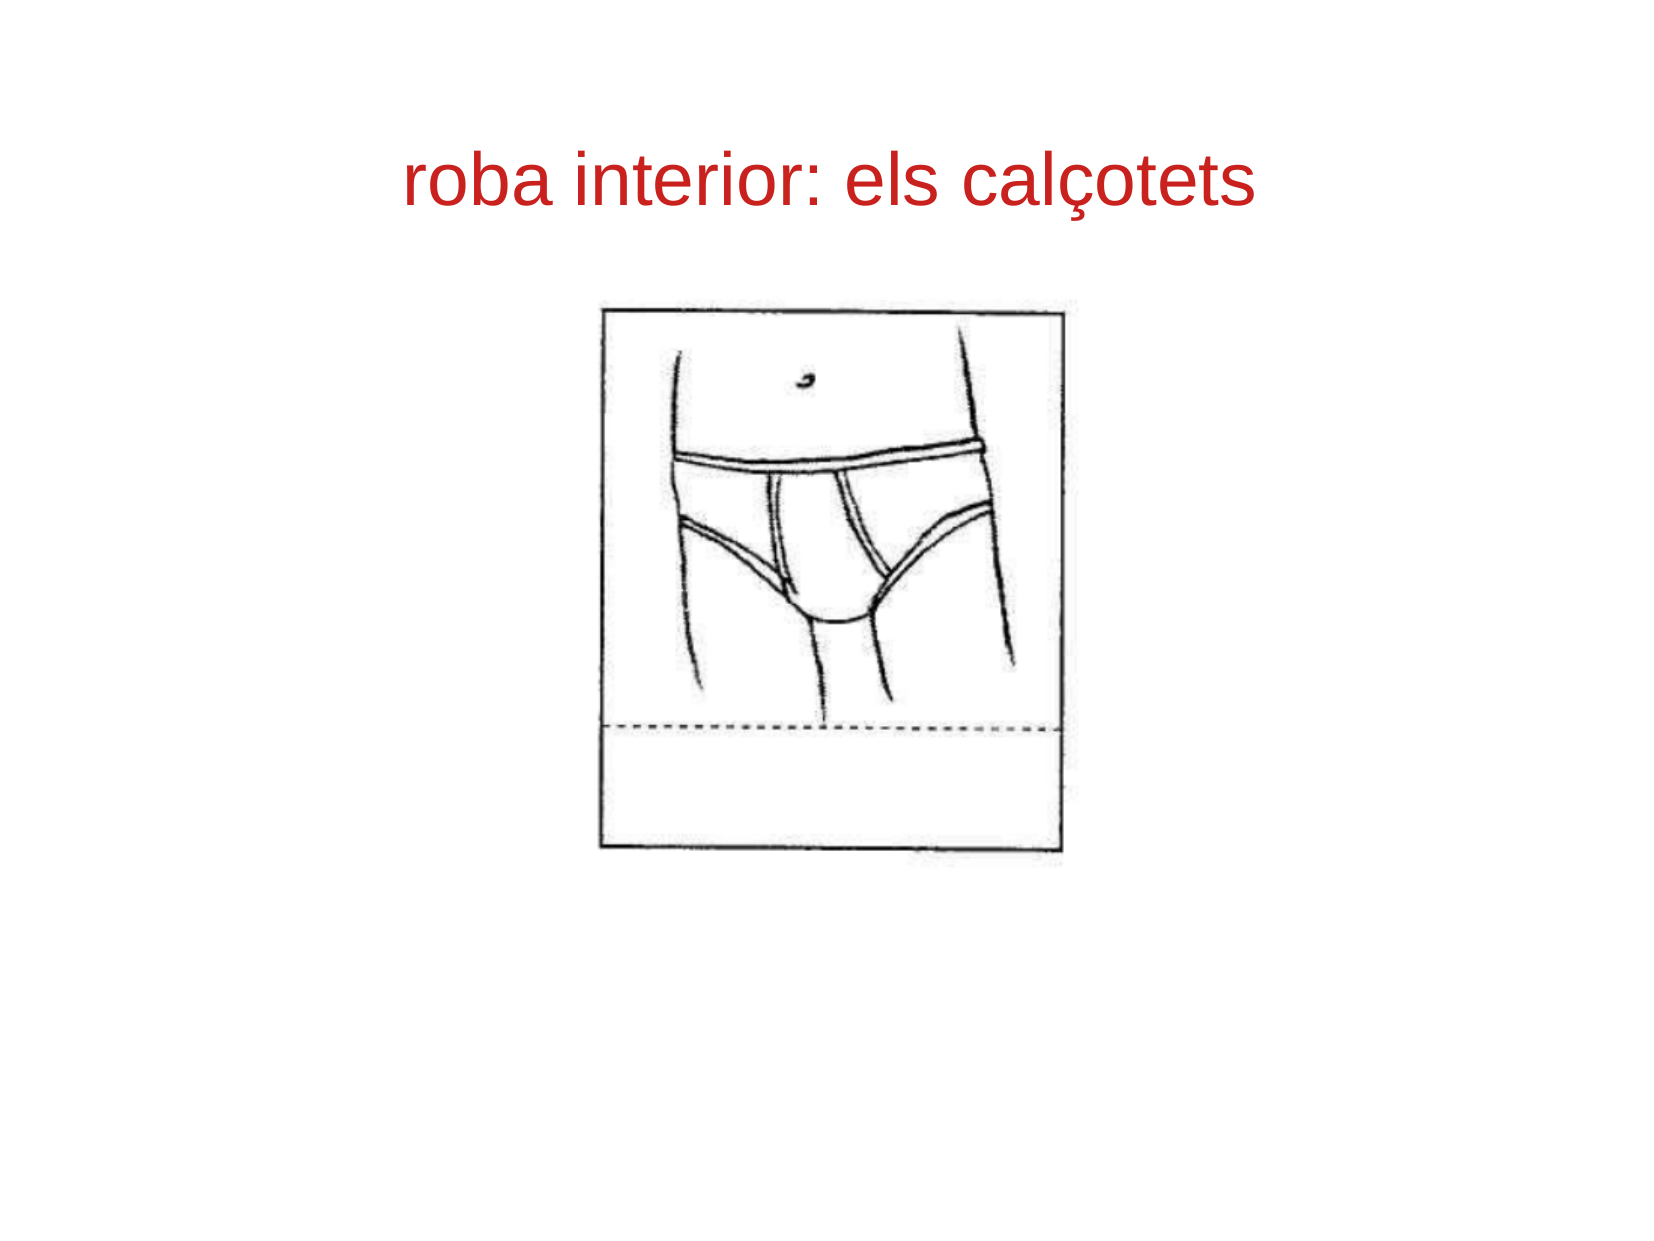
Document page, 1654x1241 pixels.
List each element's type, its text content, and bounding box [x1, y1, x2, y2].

picture [581, 291, 1094, 873]
text_box roba interior: els calçotets [289, 94, 1371, 257]
